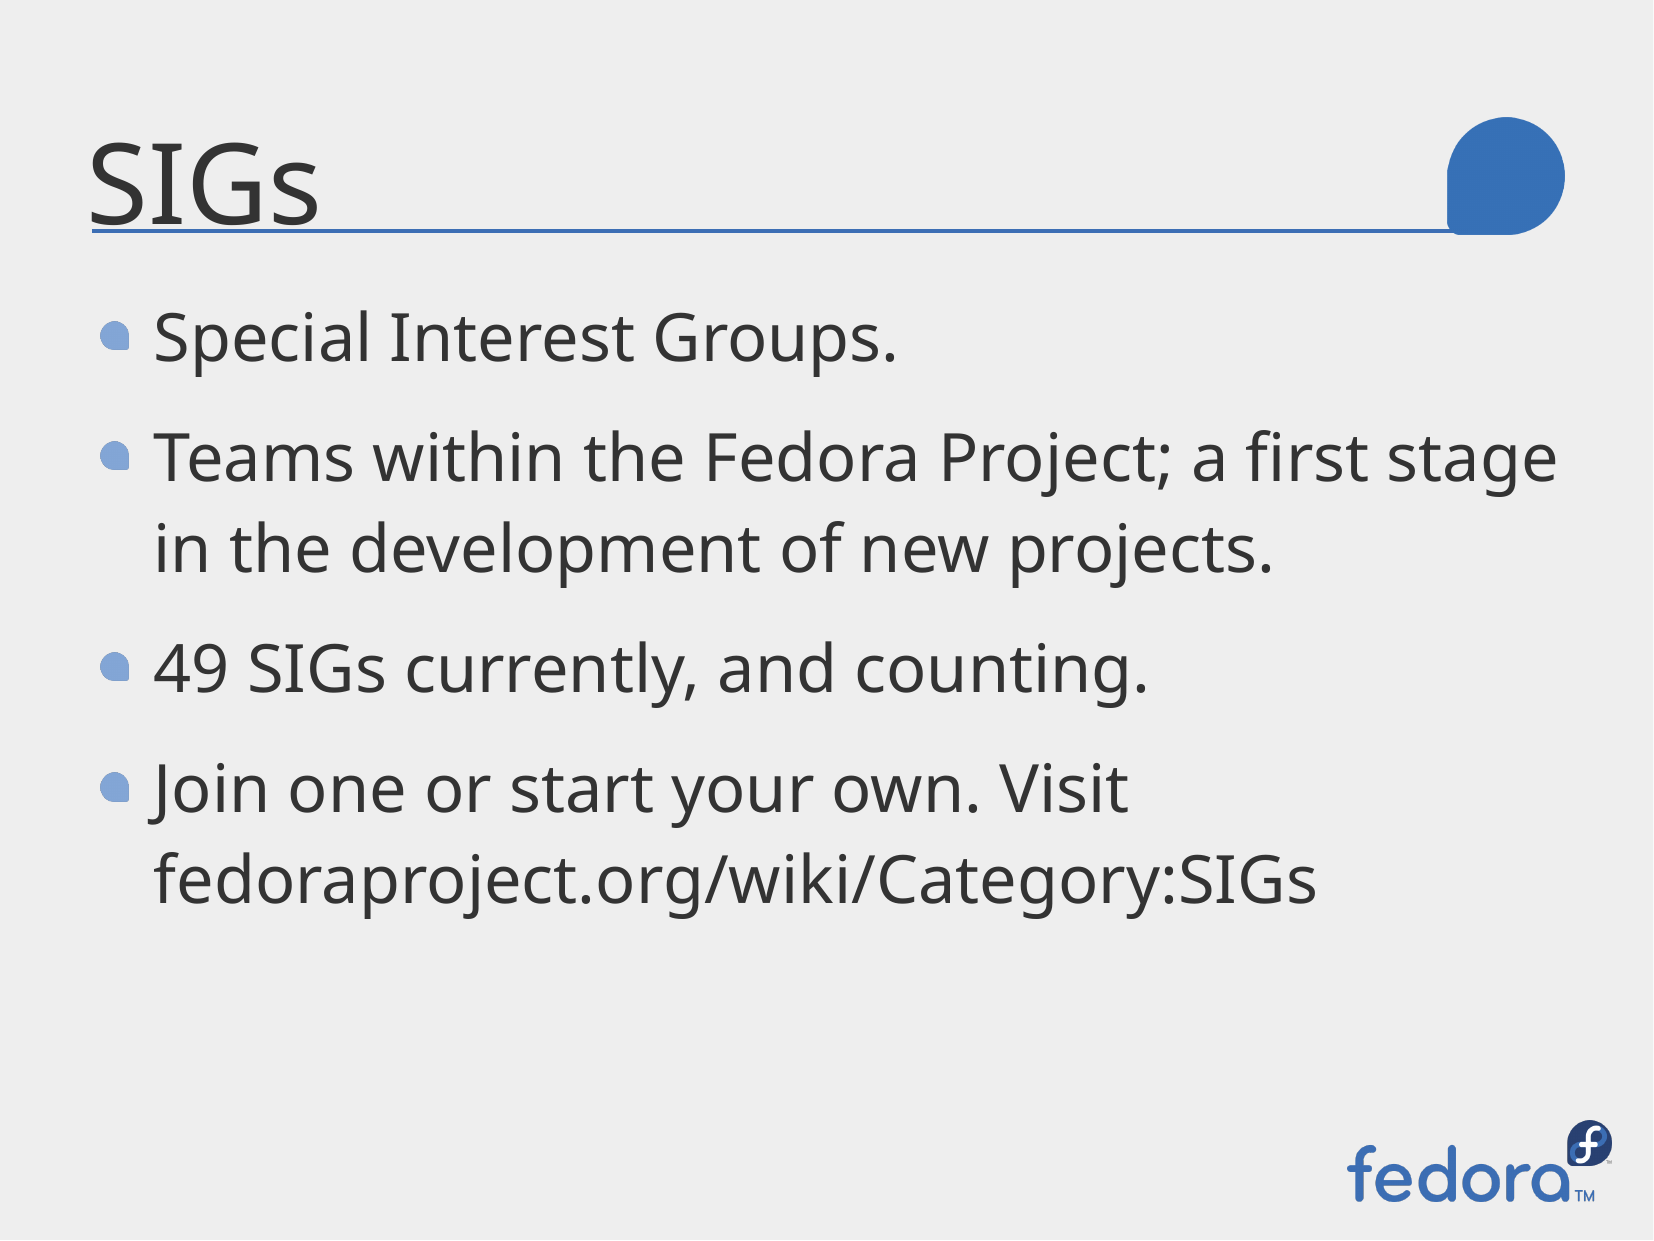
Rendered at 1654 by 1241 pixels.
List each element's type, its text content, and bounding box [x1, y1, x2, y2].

title SIGs [86, 111, 1575, 250]
list Special Interest Groups. Teams within the Fedora Project; a first stage in the development of new projects. 49 SIGs currently, and counting. Join one or start your own. Visit fedoraproject.org/wiki/Category:SIGs [82, 290, 1571, 1010]
picture [1347, 1120, 1612, 1202]
